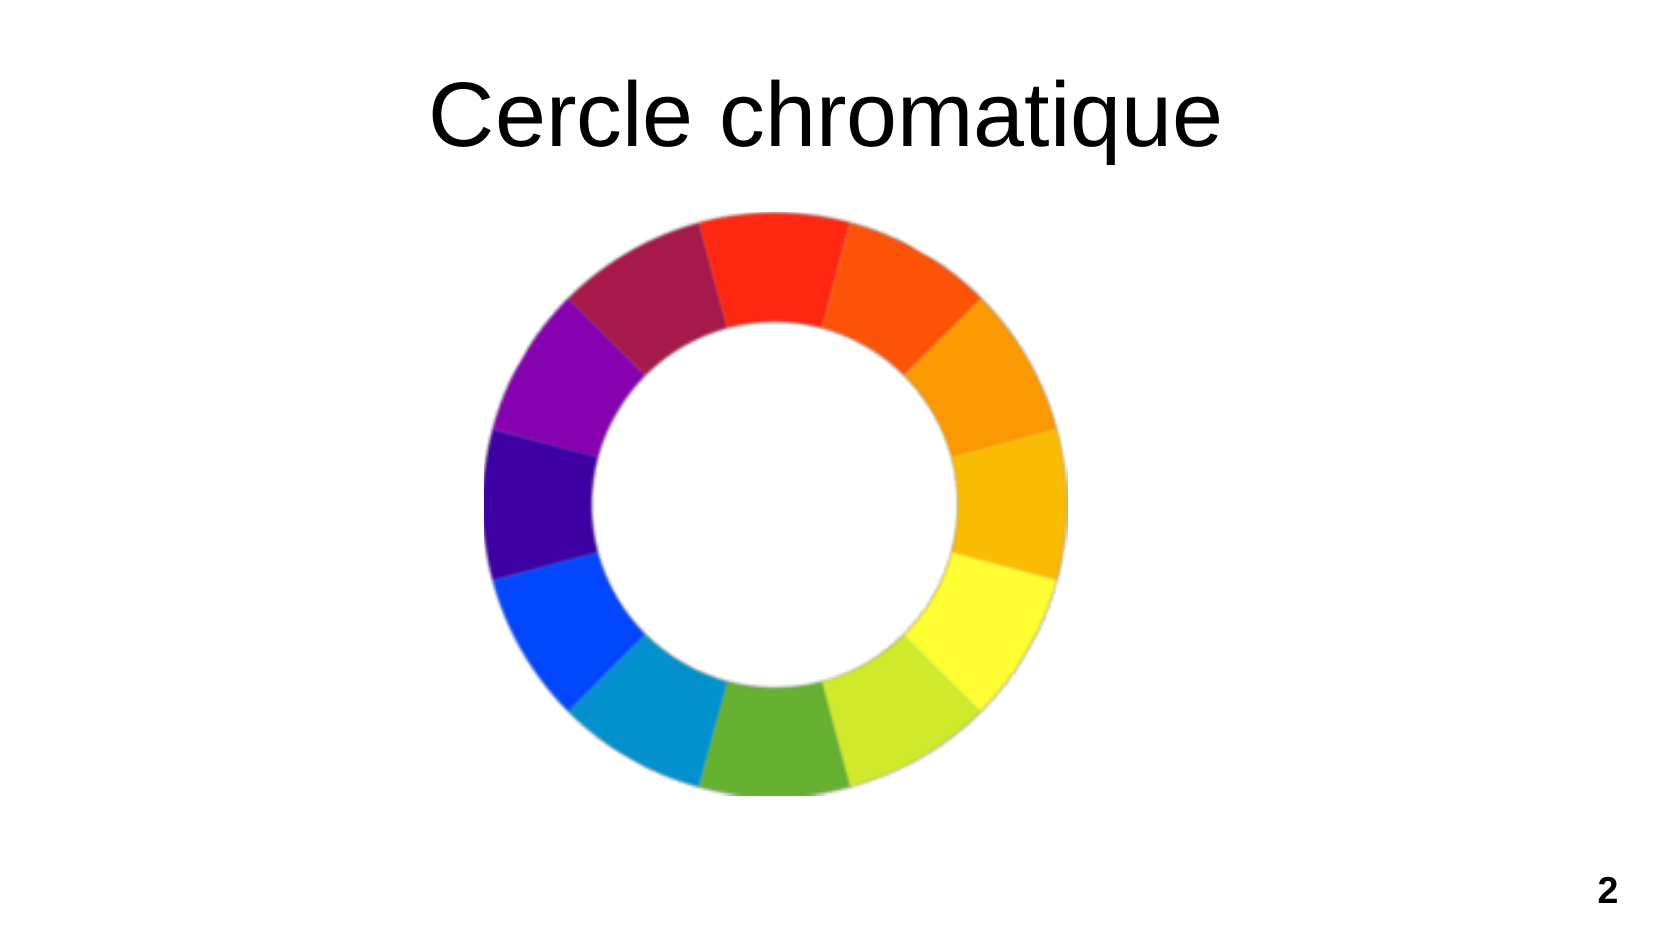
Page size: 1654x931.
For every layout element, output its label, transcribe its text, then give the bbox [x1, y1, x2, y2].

text_box 2 [1582, 862, 1634, 920]
title Cercle chromatique [82, 37, 1571, 193]
picture [484, 212, 1068, 797]
